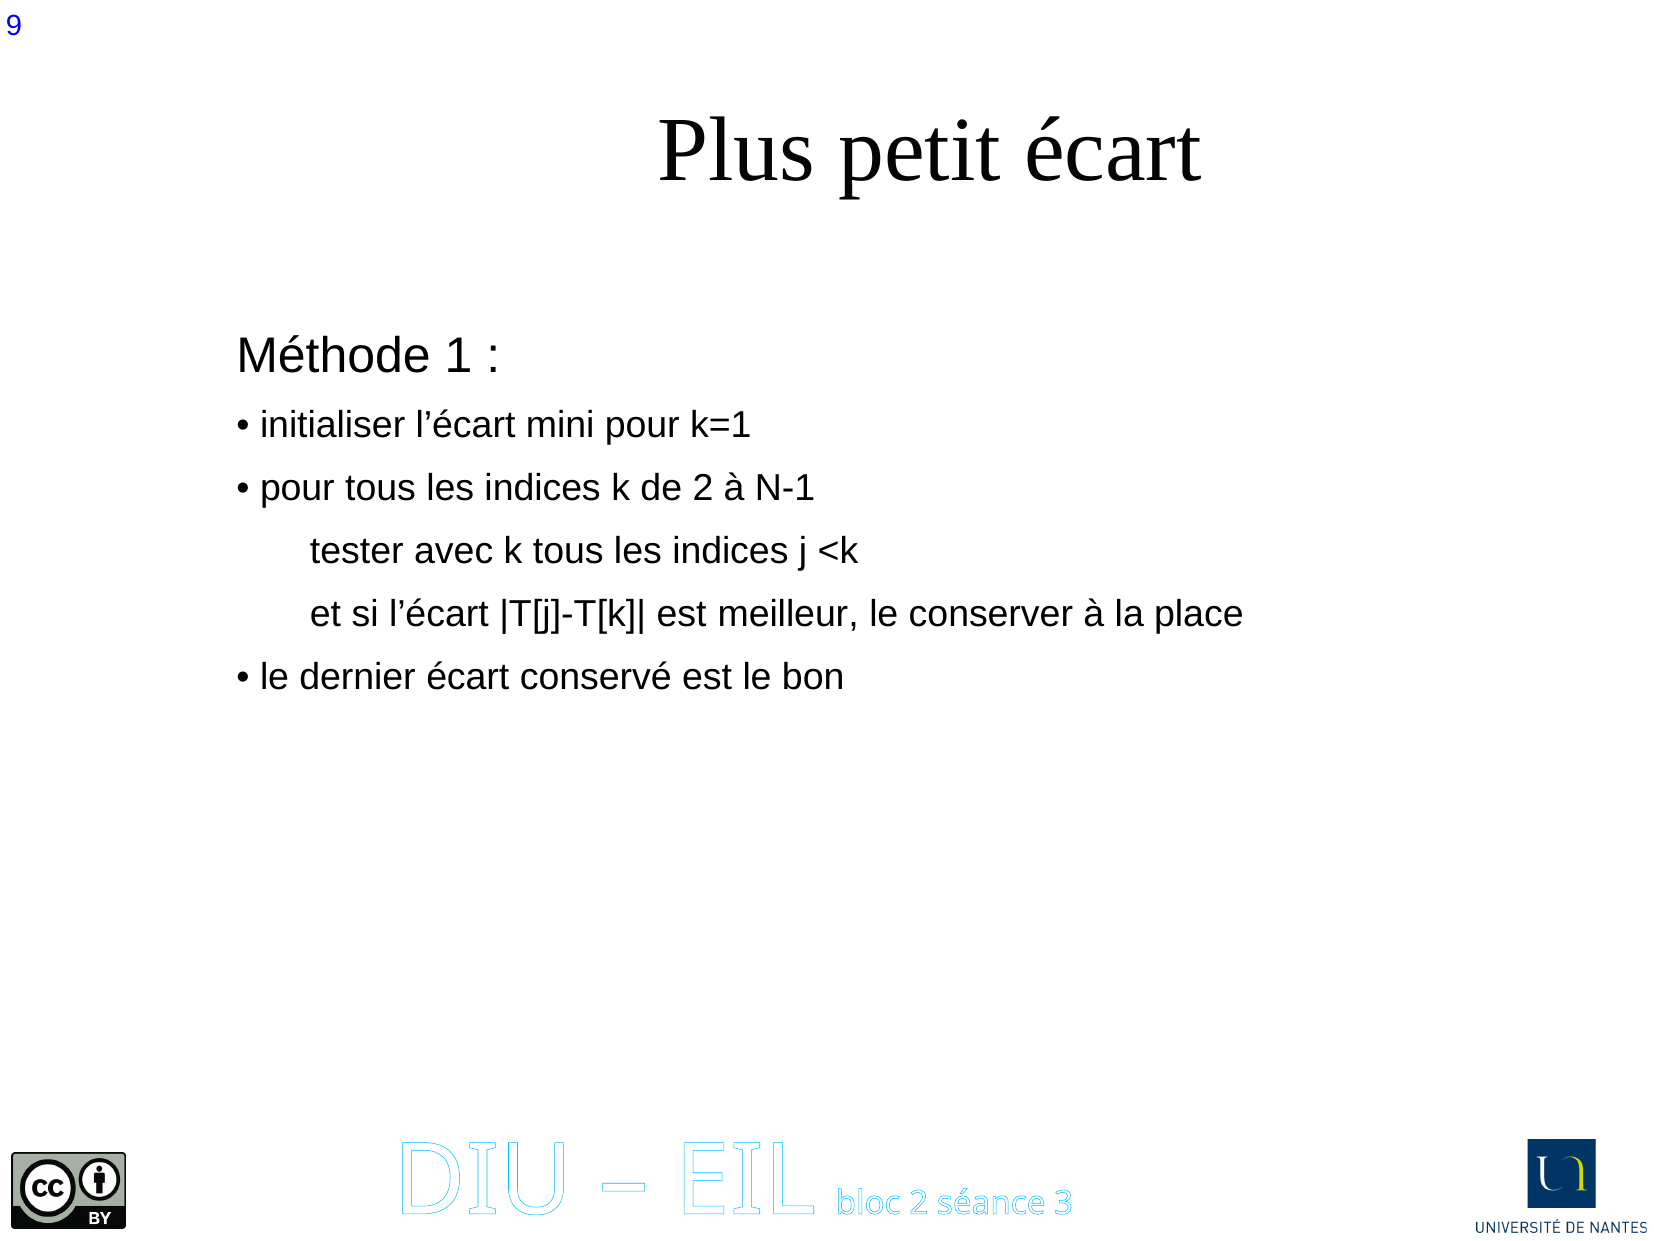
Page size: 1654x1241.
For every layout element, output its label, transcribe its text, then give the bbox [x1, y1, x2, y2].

picture [469, 1142, 496, 1215]
picture [972, 1195, 988, 1215]
picture [11, 1152, 126, 1229]
title Plus petit écart [265, 47, 1595, 252]
picture [683, 1142, 725, 1215]
picture [858, 1188, 863, 1215]
picture [954, 1188, 971, 1215]
picture [1028, 1195, 1045, 1215]
picture [1476, 1139, 1647, 1233]
picture [733, 1142, 761, 1215]
picture [602, 1182, 645, 1192]
picture [1055, 1189, 1072, 1215]
picture [1012, 1195, 1026, 1215]
picture [866, 1195, 884, 1215]
subtitle Méthode 1 : • initialiser l’écart mini pour k=1 • pour tous les indices k de 2 à N-1 tester avec k tous les indices j <k et si l’écart |T[j]-T[k]| est meilleur, le conserver à la place • le dernier écart conservé est le bon [236, 299, 1512, 858]
picture [992, 1195, 1009, 1215]
picture [838, 1188, 855, 1215]
picture [773, 1142, 815, 1215]
picture [886, 1195, 900, 1215]
picture [402, 1142, 460, 1215]
picture [508, 1142, 564, 1216]
picture [938, 1195, 952, 1215]
picture [910, 1189, 927, 1215]
